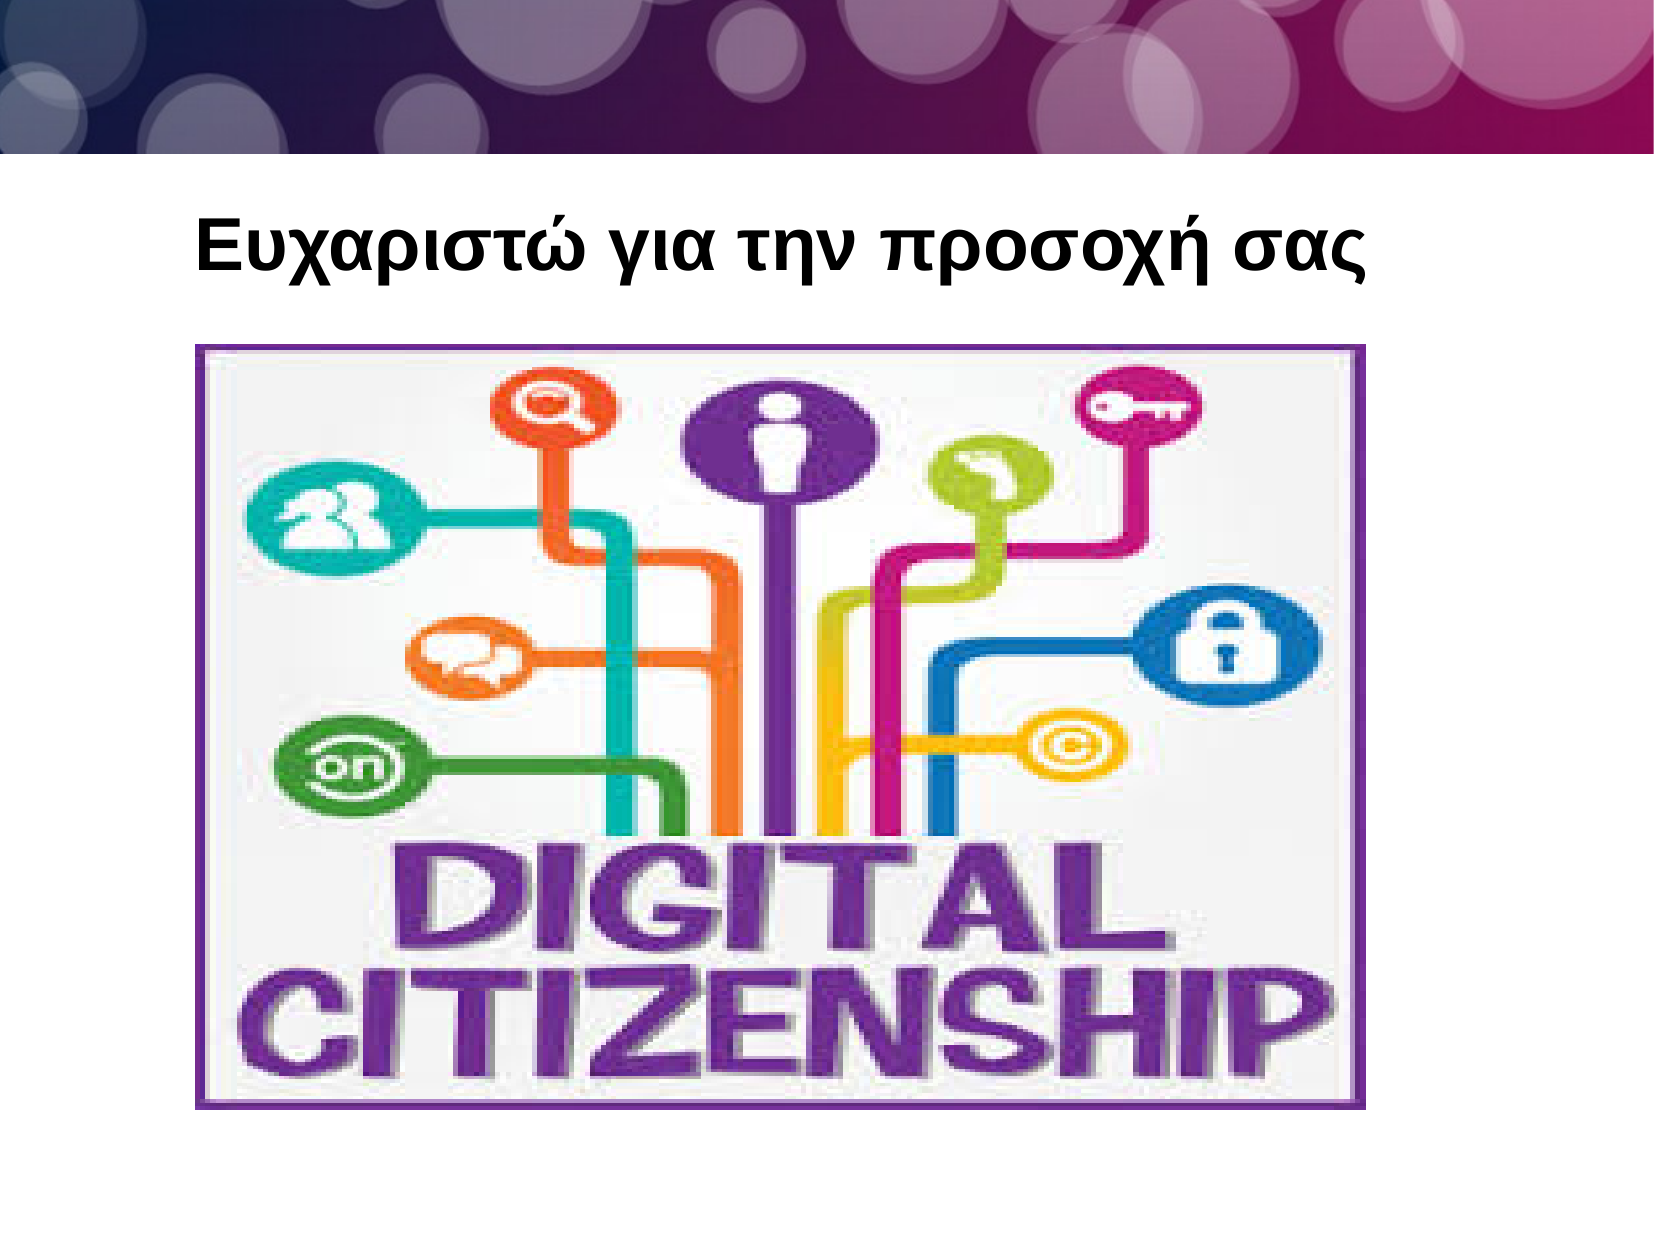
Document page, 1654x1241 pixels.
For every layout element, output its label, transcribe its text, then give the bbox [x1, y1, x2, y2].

picture [0, 0, 1654, 154]
text_box Ευχαριστώ για την προσοχή σας [180, 195, 1456, 294]
picture [195, 344, 1366, 1111]
